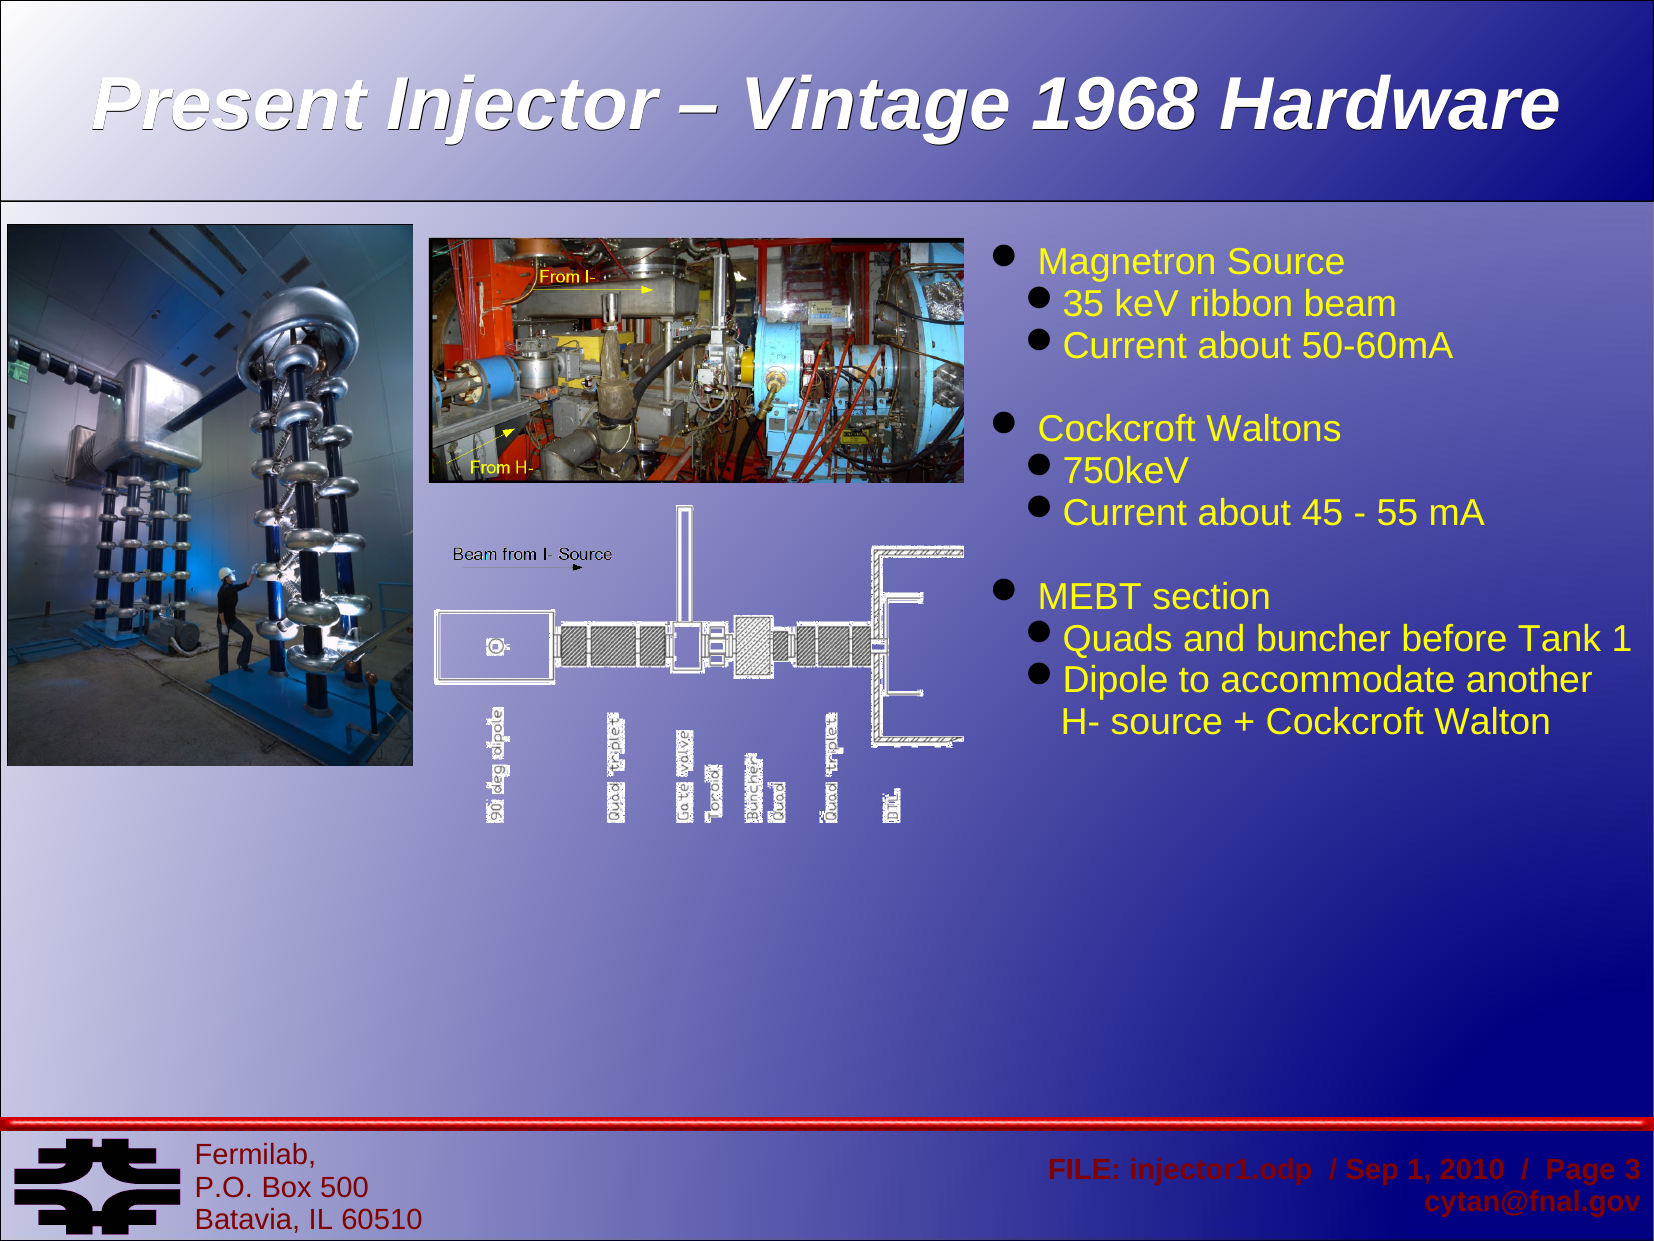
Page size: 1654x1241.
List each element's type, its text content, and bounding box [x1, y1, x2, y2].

title Present Injector – Vintage 1968 Hardware [0, 0, 1654, 204]
text_box Magnetron Source 35 keV ribbon beam Current about 50-60mA Cockcroft Waltons 750keV Current about 45 - 55 mA MEBT section Quads and buncher before Tank 1 Dipole to accommodate another H- source + Cockcroft Walton [976, 231, 1651, 751]
picture [0, 204, 1654, 1241]
